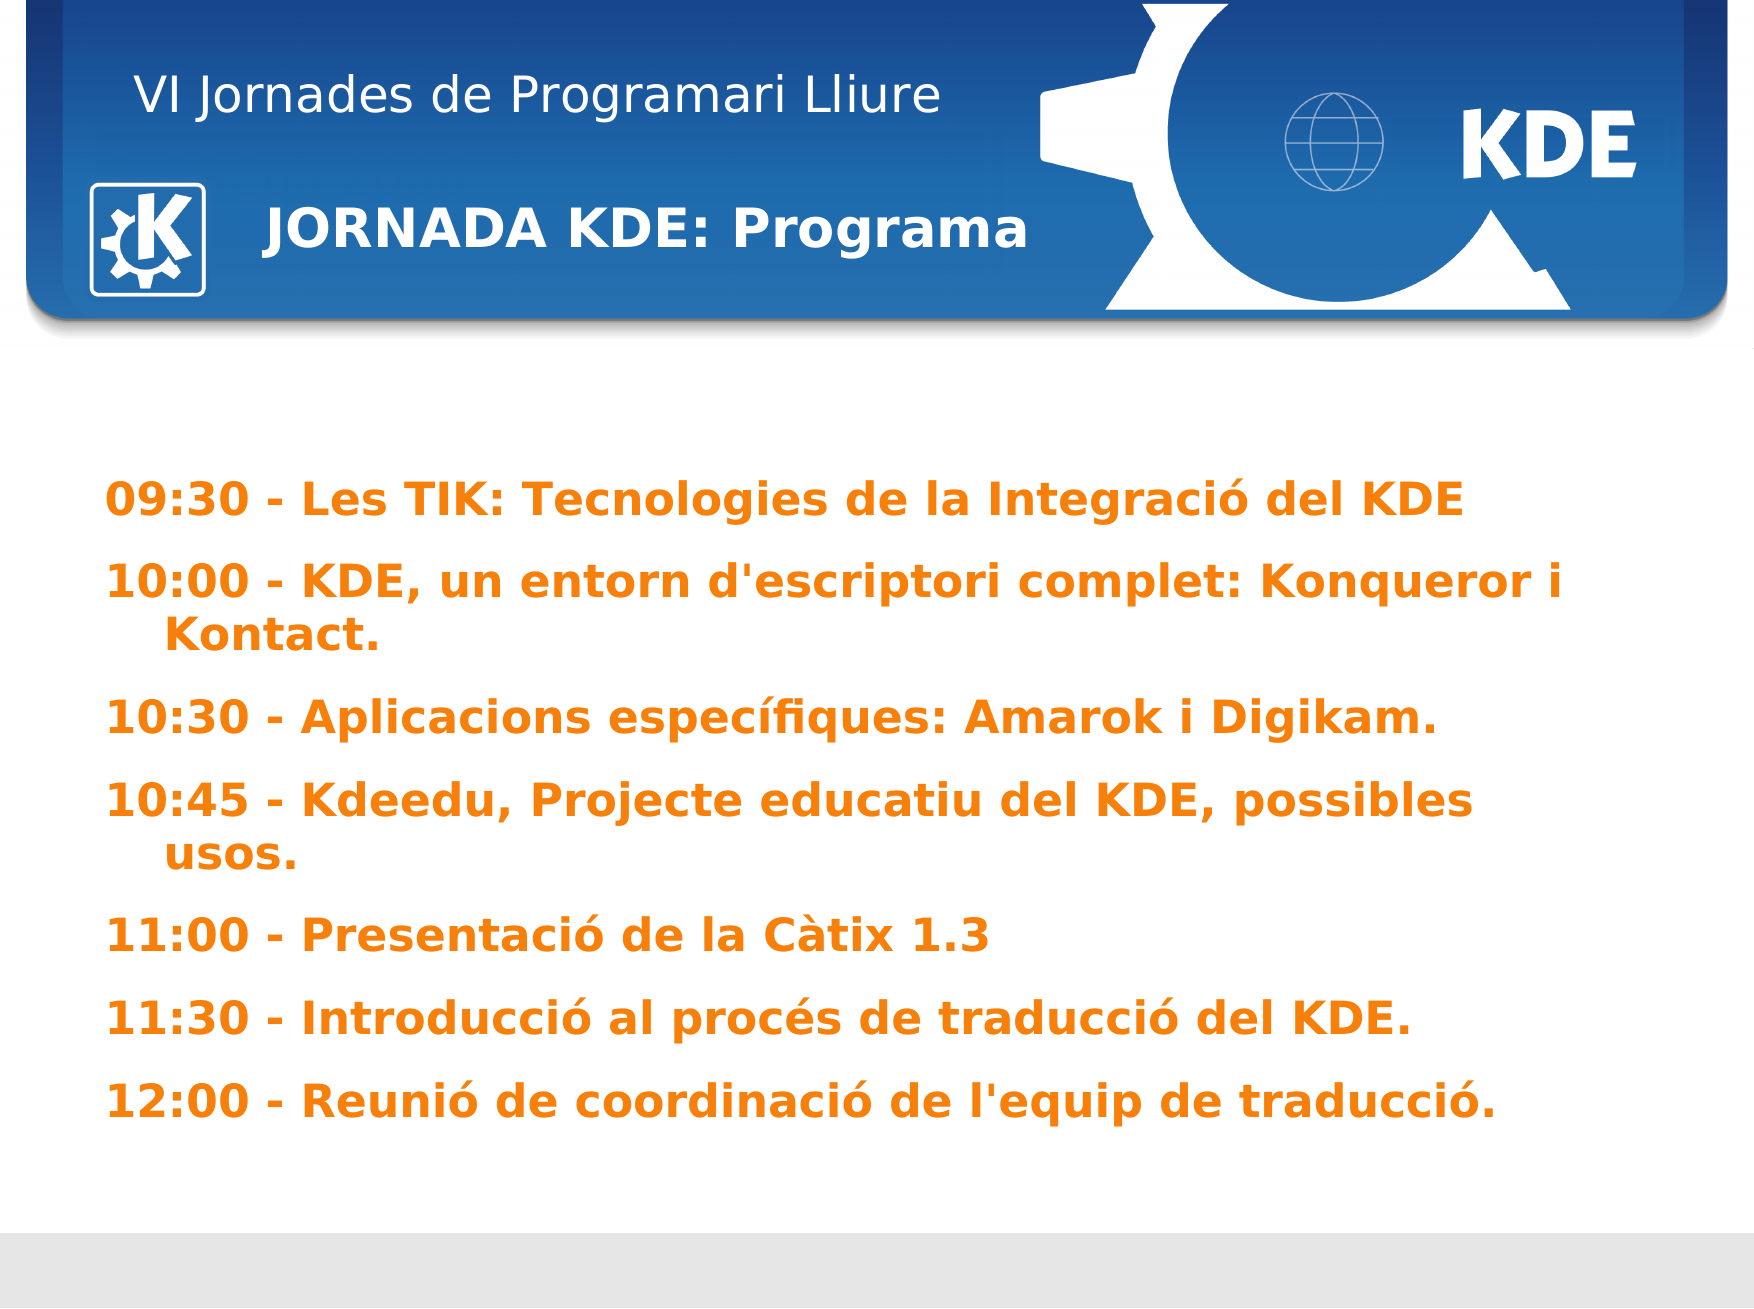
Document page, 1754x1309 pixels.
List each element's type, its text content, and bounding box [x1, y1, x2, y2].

list 09:30 - Les TIK: Tecnologies de la Integració del KDE 10:00 - KDE, un entorn d'escriptori complet: Konqueror i Kontact. 10:30 - Aplicacions específiques: Amarok i Digikam. 10:45 - Kdeedu, Projecte educatiu del KDE, possibles usos. 11:00 - Presentació de la Càtix 1.3 11:30 - Introducció al procés de traducció del KDE. 12:00 - Reunió de coordinació de l'equip de traducció. [75, 472, 1654, 1165]
title JORNADA KDE: Programa [265, 187, 1126, 271]
picture [0, 0, 1754, 349]
